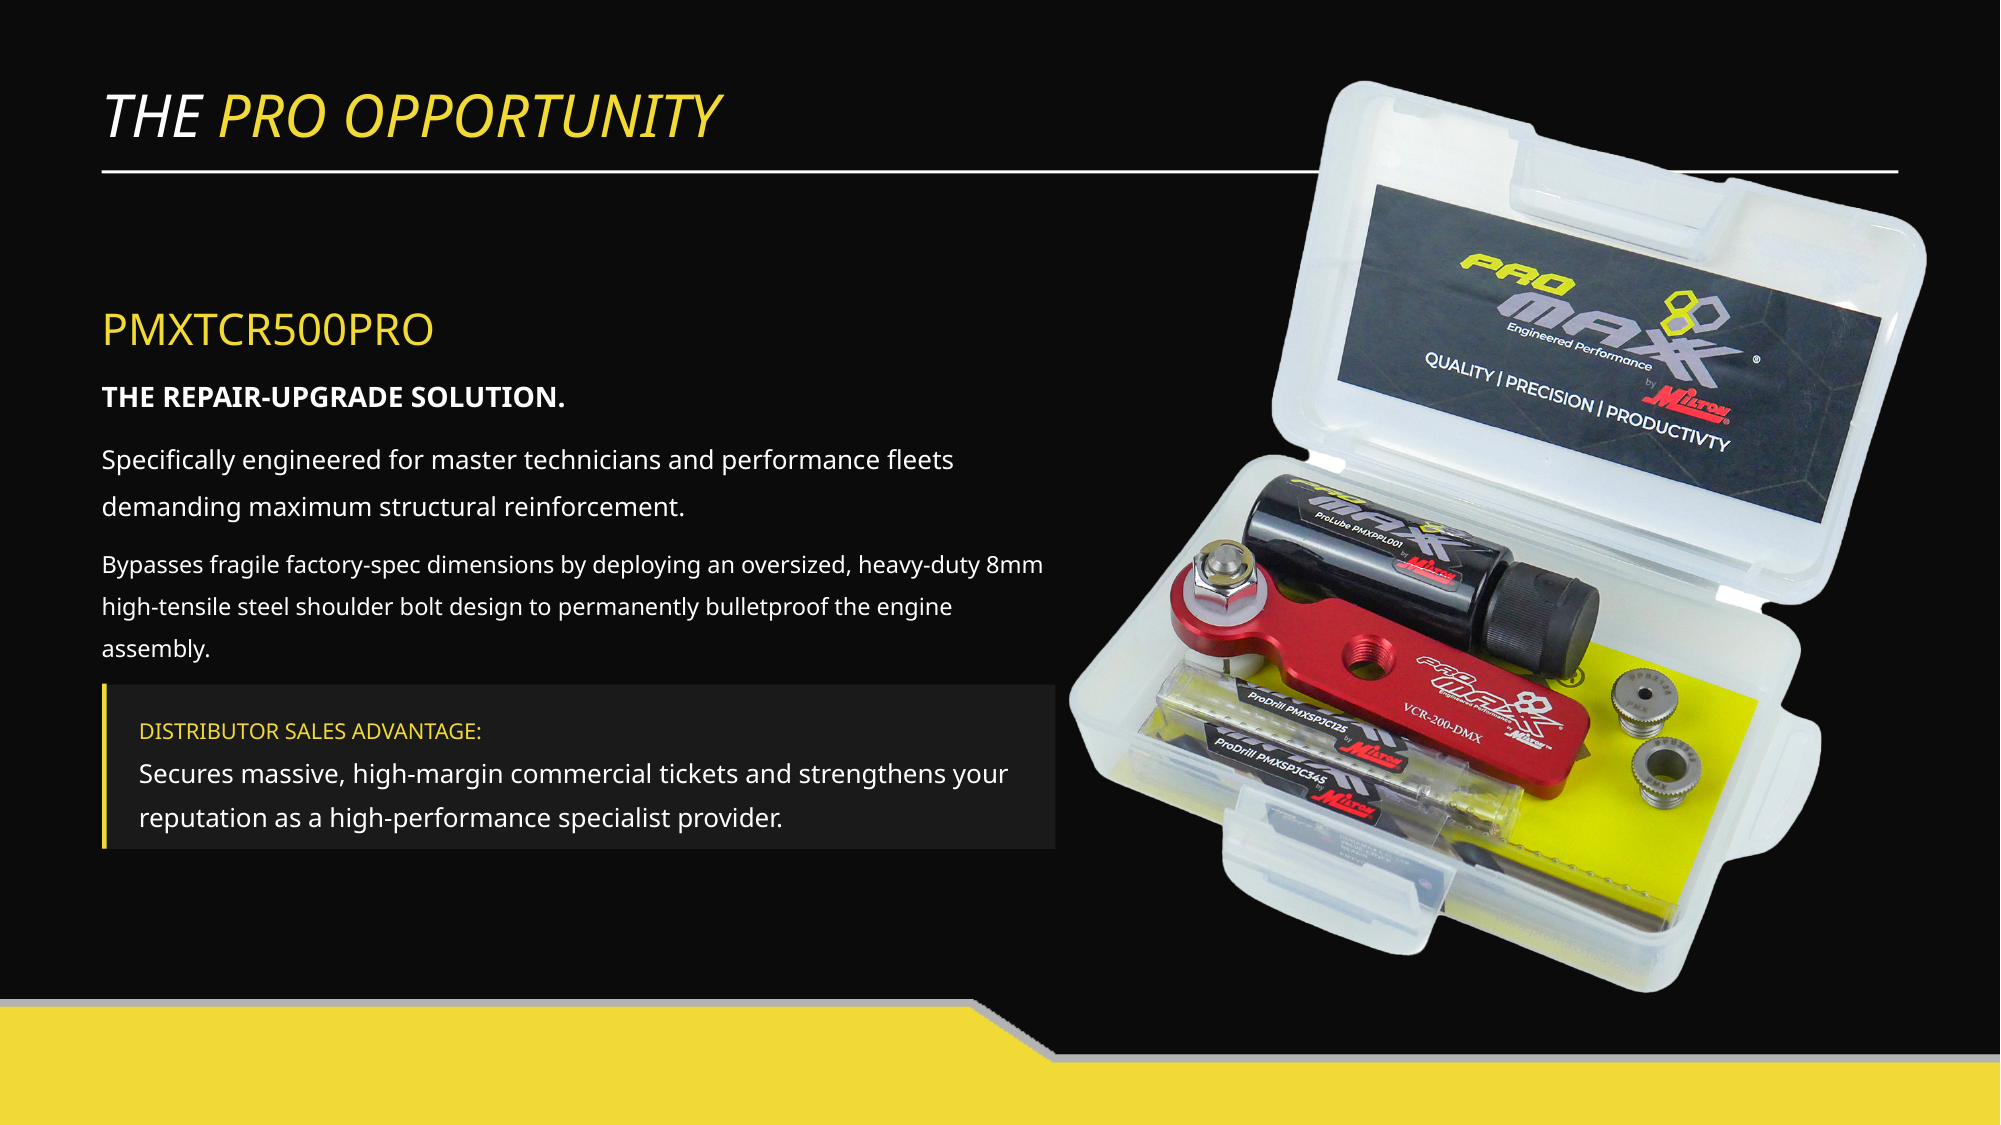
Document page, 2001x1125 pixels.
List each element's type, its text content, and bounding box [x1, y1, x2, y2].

text_box PMXTCR500PRO [101, 301, 999, 355]
text_box Bypasses fragile factory-spec dimensions by deploying an oversized, heavy-duty 8mm high-tensile steel shoulder bolt design to permanently bulletproof the engine assembly. [101, 535, 999, 663]
text_box Secures massive, high-margin commercial tickets and strengthens your reputation as a high-performance specialist provider. [139, 744, 999, 833]
text_box DISTRIBUTOR SALES ADVANTAGE: [139, 704, 999, 744]
text_box [101, 170, 999, 174]
text_box [101, 683, 999, 849]
text_box Specifically engineered for master technicians and performance fleets demanding maximum structural reinforcement. [101, 428, 999, 522]
picture [0, 62, 2000, 1125]
text_box THE REPAIR-UPGRADE SOLUTION. [101, 362, 999, 414]
text_box THE PRO OPPORTUNITY [101, 78, 999, 150]
